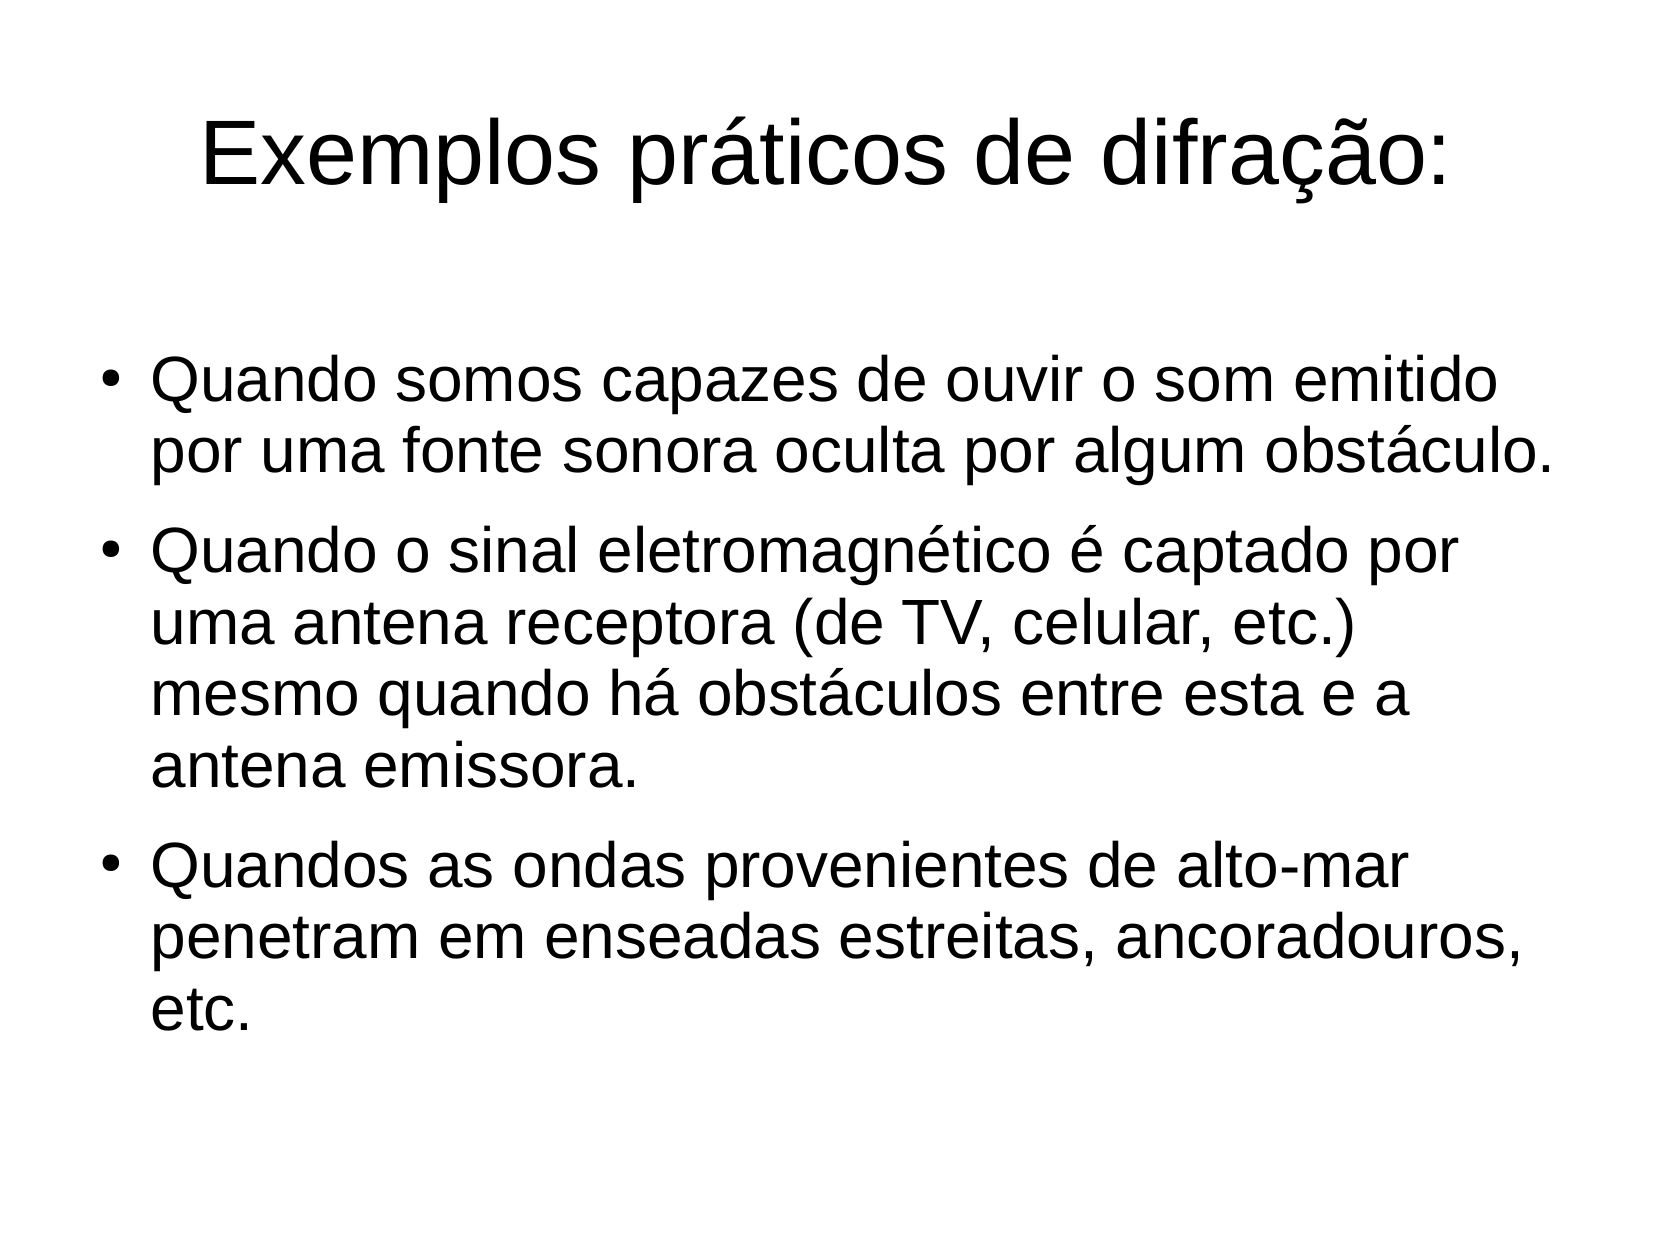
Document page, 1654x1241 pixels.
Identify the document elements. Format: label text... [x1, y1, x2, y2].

list Quando somos capazes de ouvir o som emitido por uma fonte sonora oculta por algum obstáculo. Quando o sinal eletromagnético é captado por uma antena receptora (de TV, celular, etc.) mesmo quando há obstáculos entre esta e a antena emissora. Quandos as ondas provenientes de alto-mar penetram em enseadas estreitas, ancoradouros, etc. [82, 343, 1571, 1063]
title Exemplos práticos de difração: [82, 49, 1571, 257]
